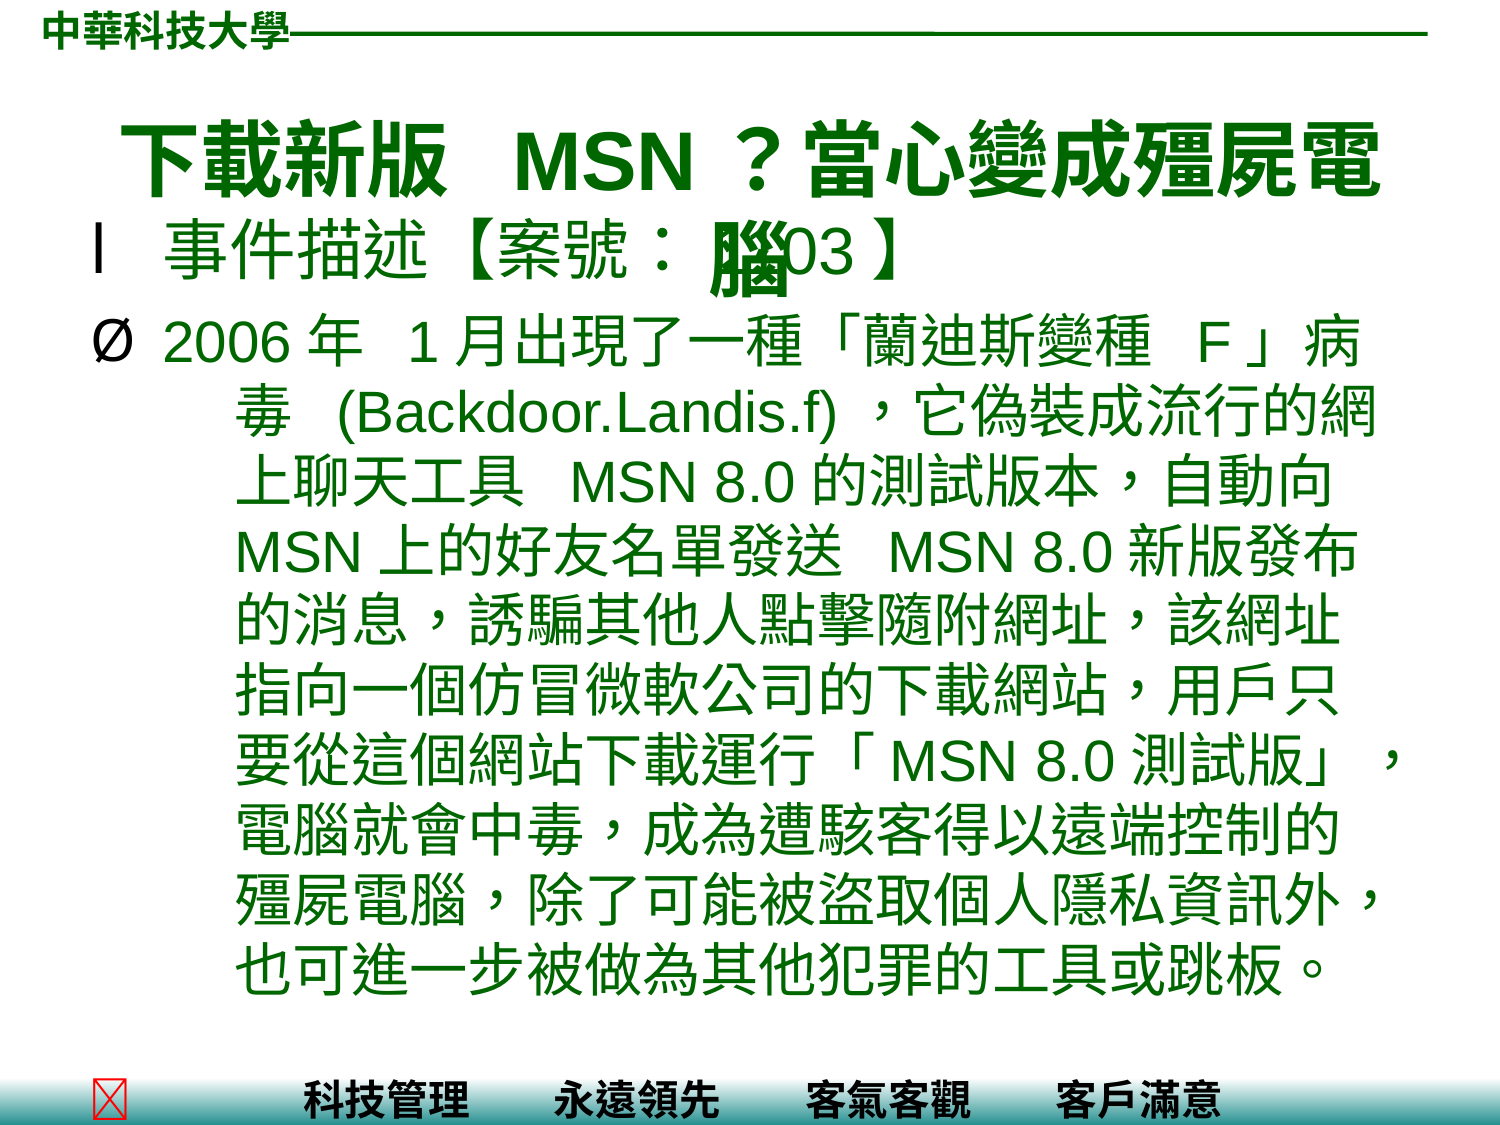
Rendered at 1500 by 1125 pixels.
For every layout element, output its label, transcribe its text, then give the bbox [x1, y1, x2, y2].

list 事件描述【案號：1103】 2006年 1月出現了一種「蘭迪斯變種 F」病毒 (Backdoor.Landis.f)，它偽裝成流行的網上聊天工具 MSN 8.0的測試版本，自動向 MSN上的好友名單發送 MSN 8.0新版發布的消息，誘騙其他人點擊隨附網址，該網址指向一個仿冒微軟公司的下載網站，用戶只要從這個網站下載運行「MSN 8.0測試版」，電腦就會中毒，成為遭駭客得以遠端控制的殭屍電腦，除了可能被盜取個人隱私資訊外，也可進一步被做為其他犯罪的工具或跳板。 [75, 200, 1401, 1038]
title 下載新版 MSN？當心變成殭屍電腦 [75, 99, 1426, 233]
